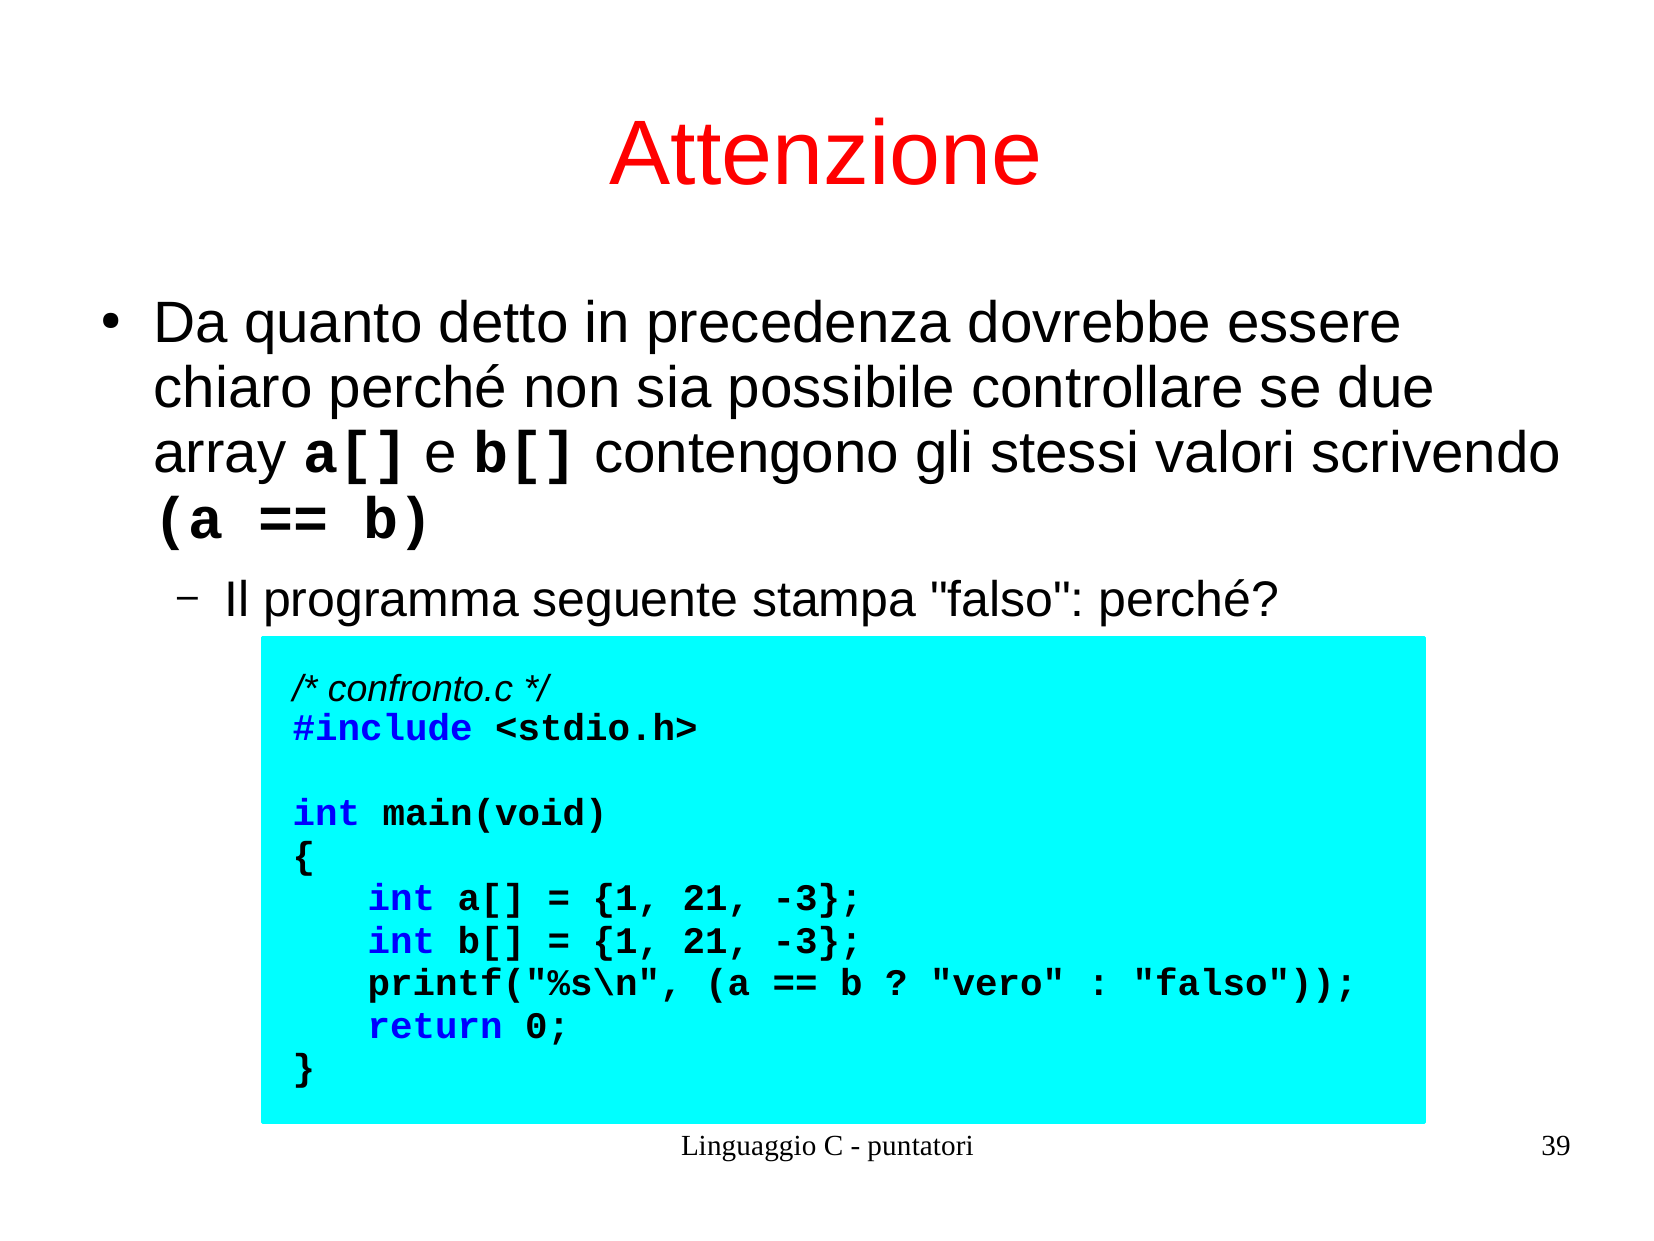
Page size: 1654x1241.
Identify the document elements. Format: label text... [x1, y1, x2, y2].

list Da quanto detto in precedenza dovrebbe essere chiaro perché non sia possibile controllare se due array a[] e b[] contengono gli stessi valori scrivendo (a == b) Il programma seguente stampa "falso": perché? [82, 290, 1571, 1109]
title Attenzione [82, 49, 1571, 257]
text_box /* confronto.c */ #include <stdio.h> int main(void) { int a[] = {1, 21, -3}; int b[] = {1, 21, -3}; printf("%s\n", (a == b ? "vero" : "falso")); return 0; } [262, 637, 1425, 1123]
